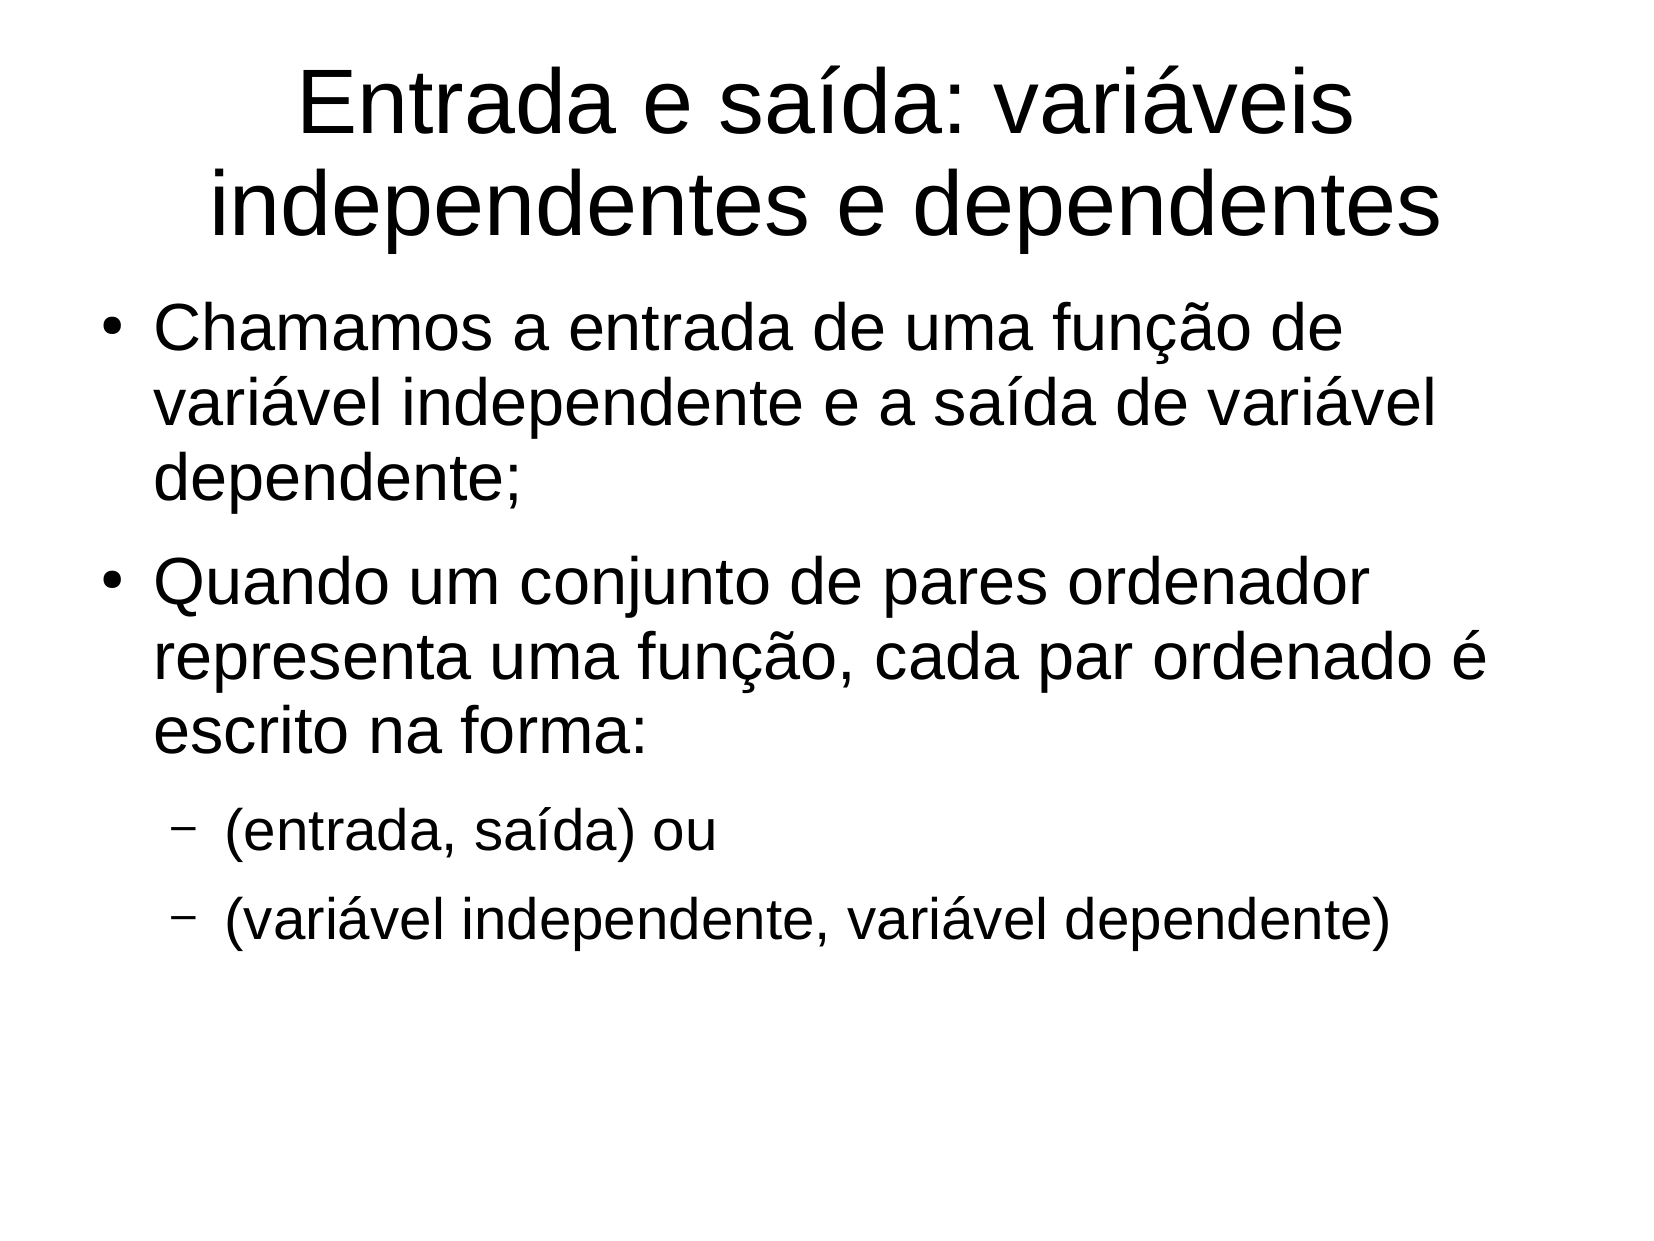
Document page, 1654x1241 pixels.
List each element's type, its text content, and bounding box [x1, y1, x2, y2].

title Entrada e saída: variáveis independentes e dependentes [82, 49, 1571, 257]
list Chamamos a entrada de uma função de variável independente e a saída de variável dependente; Quando um conjunto de pares ordenador representa uma função, cada par ordenado é escrito na forma: (entrada, saída) ou (variável independente, variável dependente) [82, 290, 1571, 1010]
